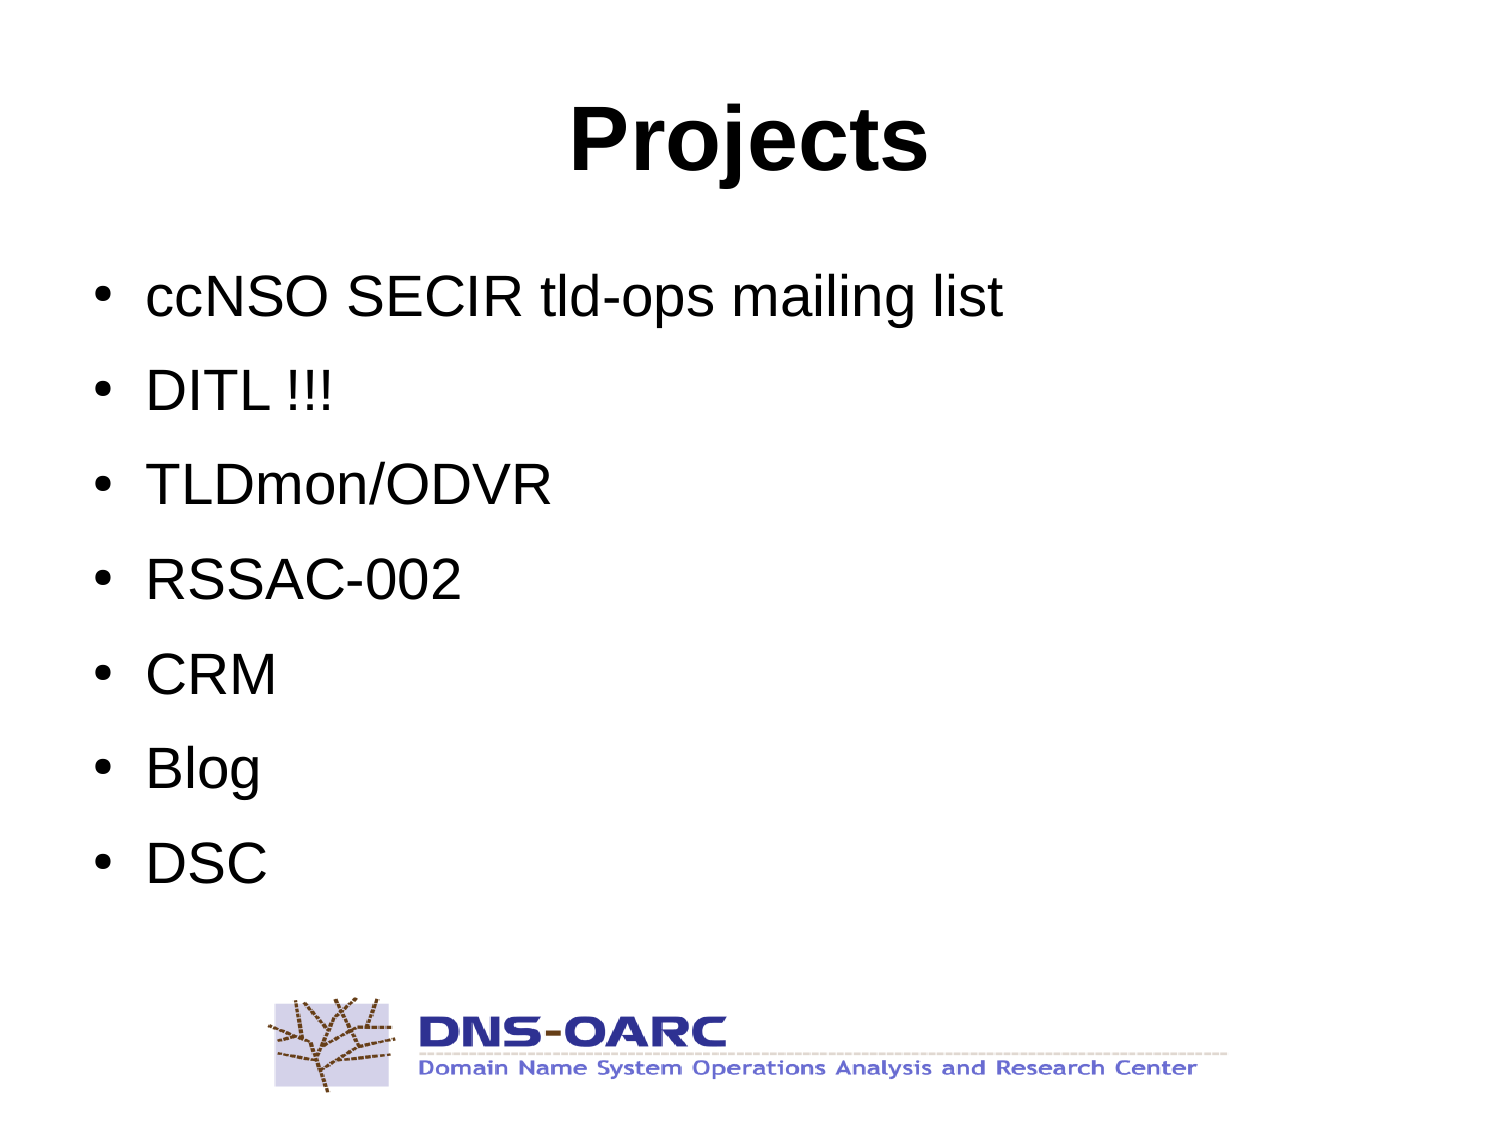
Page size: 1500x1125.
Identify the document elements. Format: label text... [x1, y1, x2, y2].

list ccNSO SECIR tld-ops mailing list DITL !!! TLDmon/ODVR RSSAC-002 CRM Blog DSC [75, 263, 1425, 916]
title Projects [75, 44, 1425, 233]
picture [214, 991, 1259, 1099]
